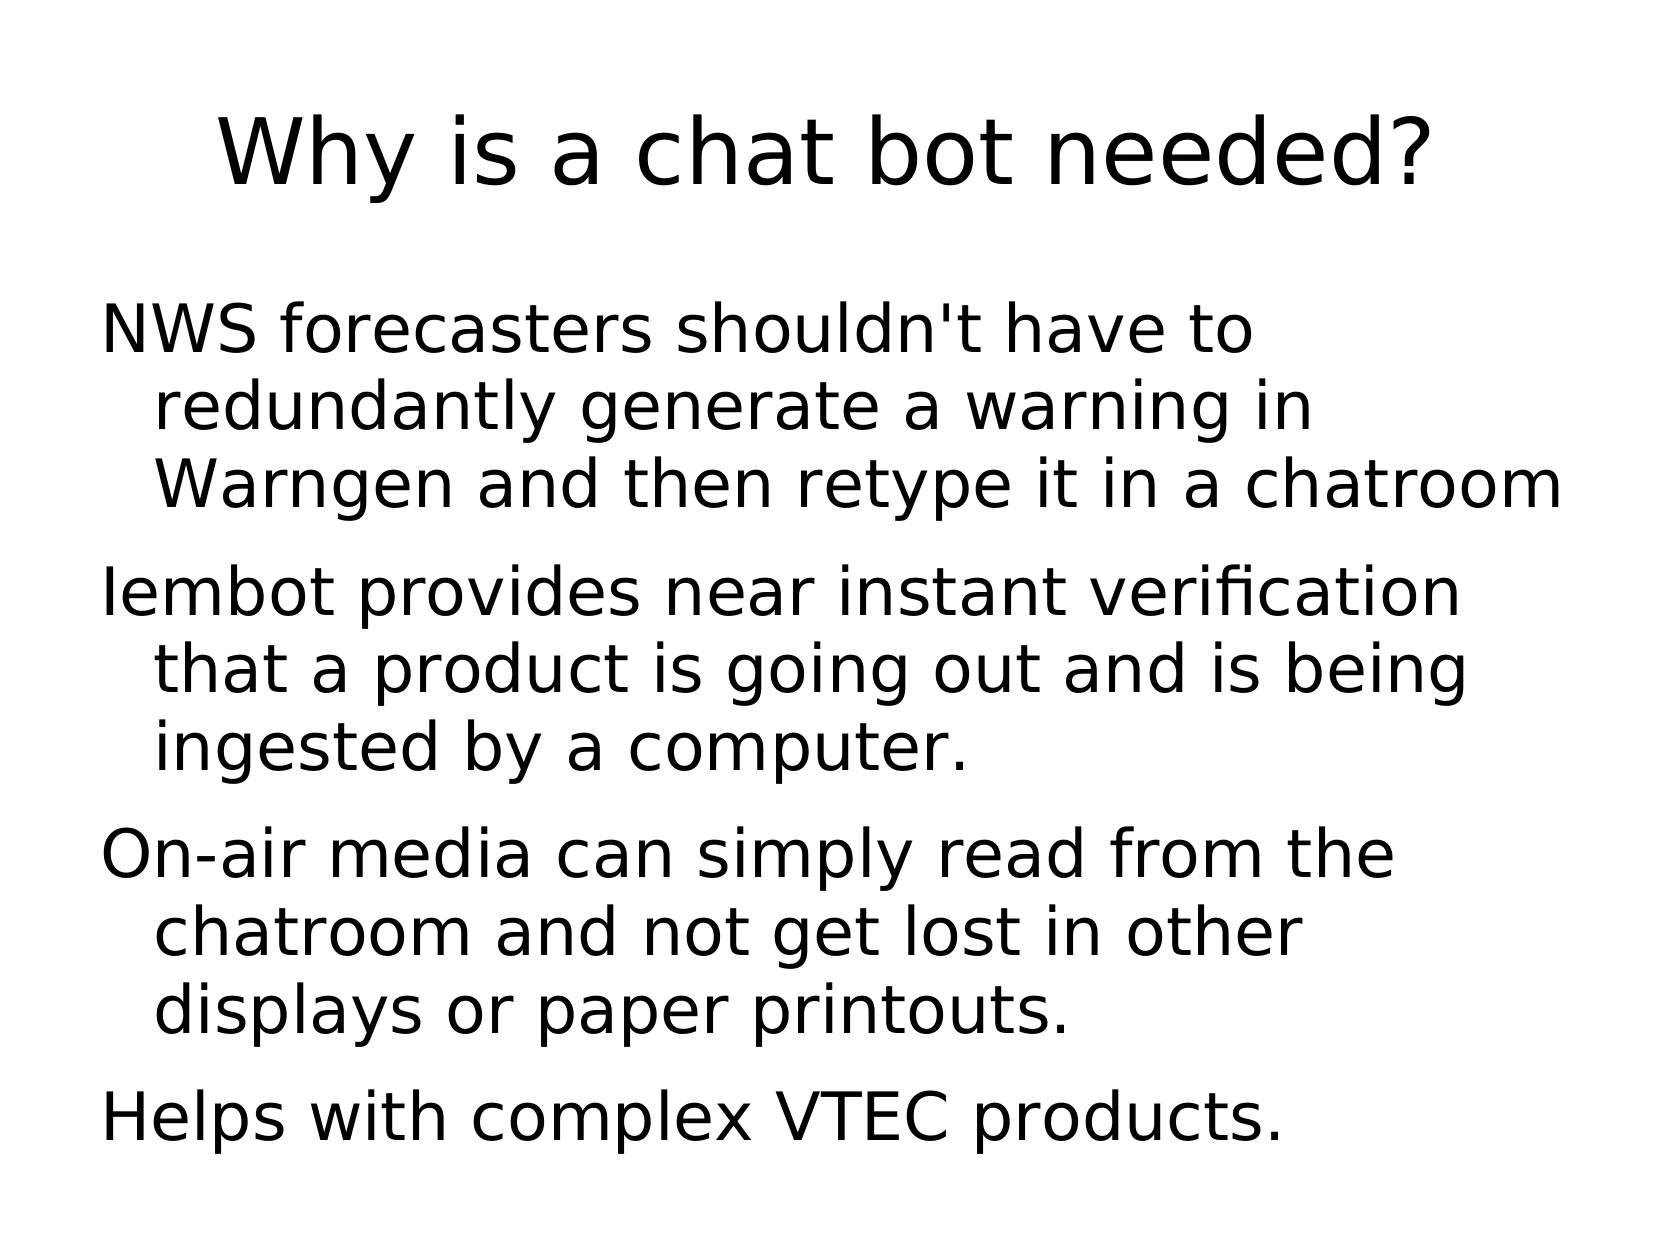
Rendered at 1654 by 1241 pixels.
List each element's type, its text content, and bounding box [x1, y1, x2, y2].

title Why is a chat bot needed? [82, 49, 1571, 257]
list NWS forecasters shouldn't have to redundantly generate a warning in Warngen and then retype it in a chatroom Iembot provides near instant verification that a product is going out and is being ingested by a computer. On-air media can simply read from the chatroom and not get lost in other displays or paper printouts. Helps with complex VTEC products. [82, 290, 1571, 1157]
